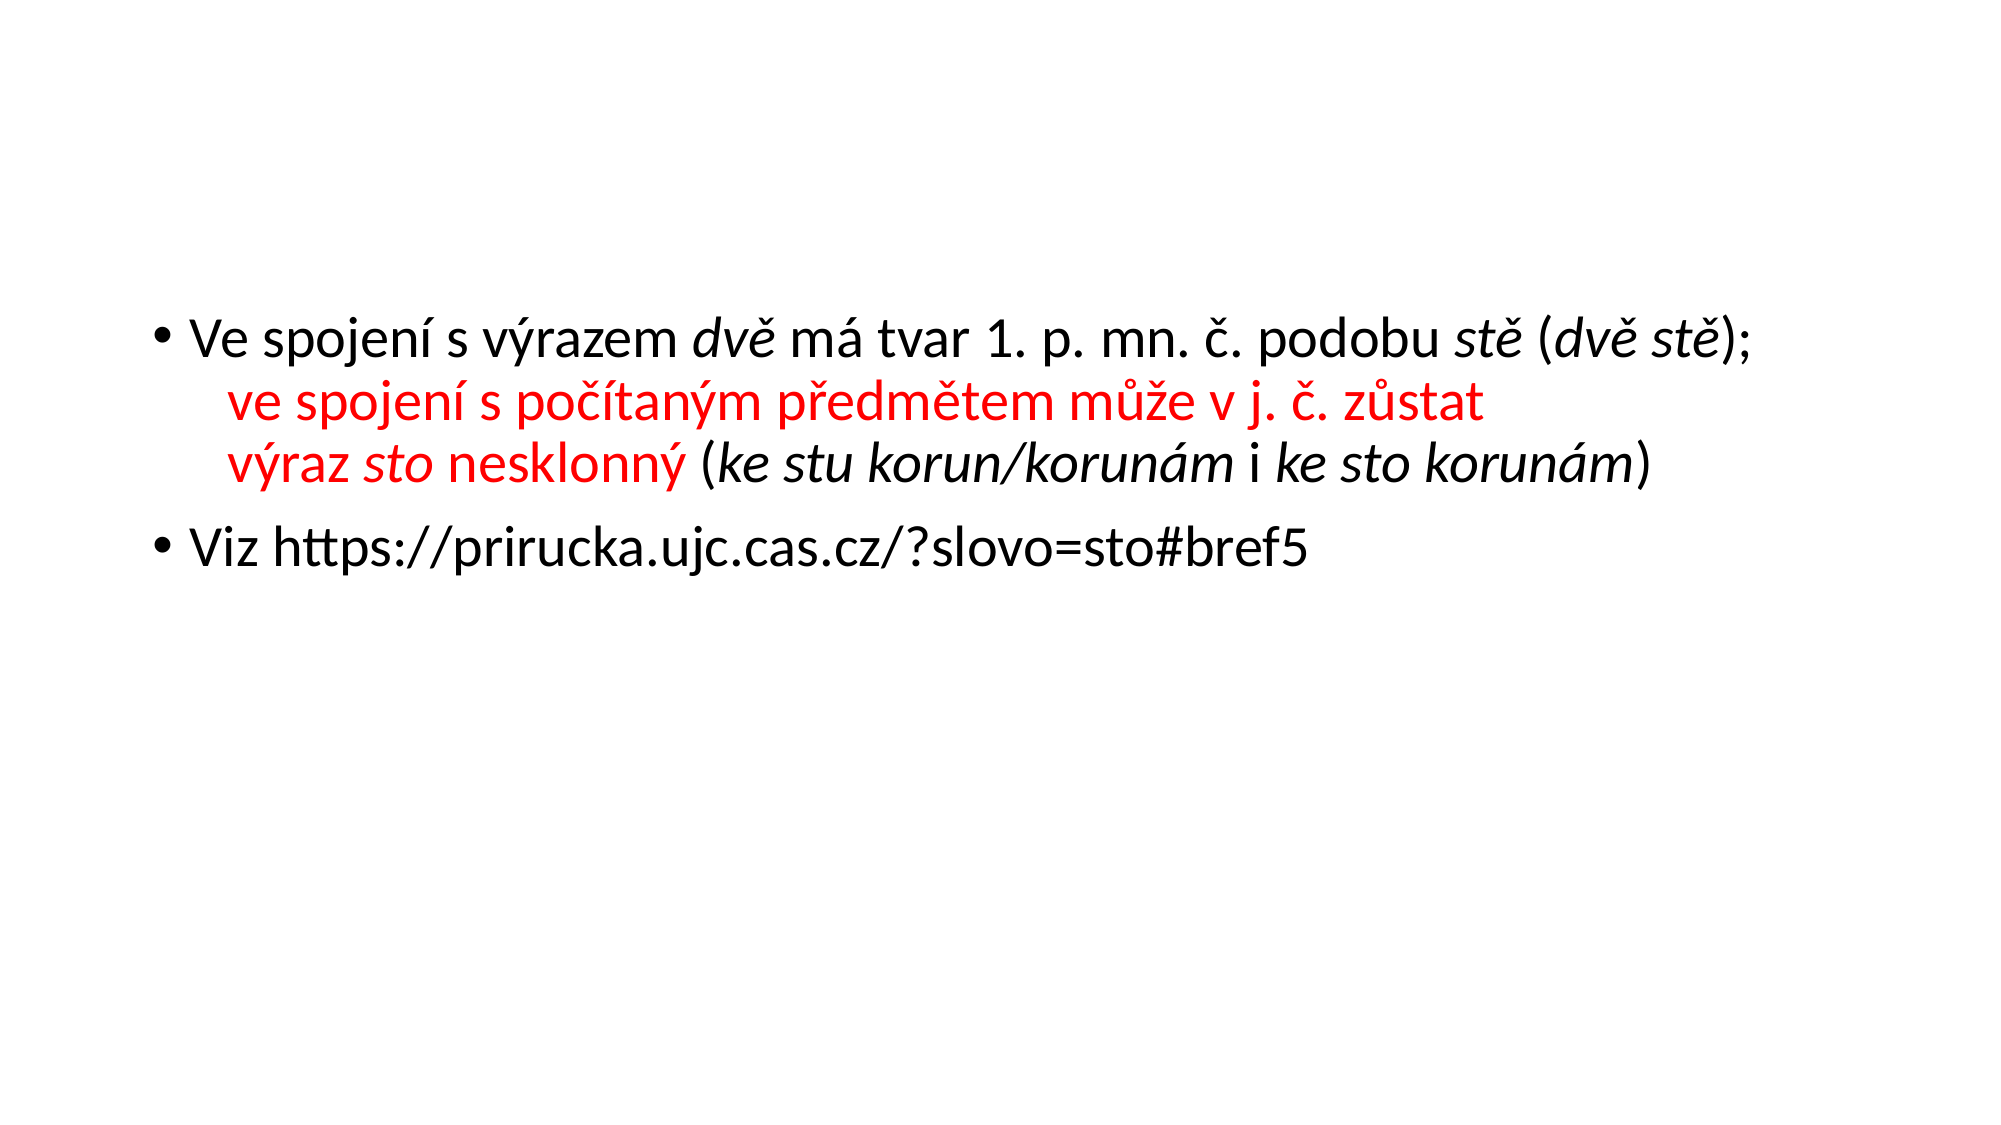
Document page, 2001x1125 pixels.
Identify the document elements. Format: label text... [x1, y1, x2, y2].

list Ve spojení s výrazem dvě má tvar 1. p. mn. č. podobu stě (dvě stě); ve spojení s počítaným předmětem může v j. č. zůstat výraz sto nesklonný (ke stu korun/korunám i ke sto korunám) Viz https://prirucka.ujc.cas.cz/?slovo=sto#bref5 [137, 299, 1863, 1014]
